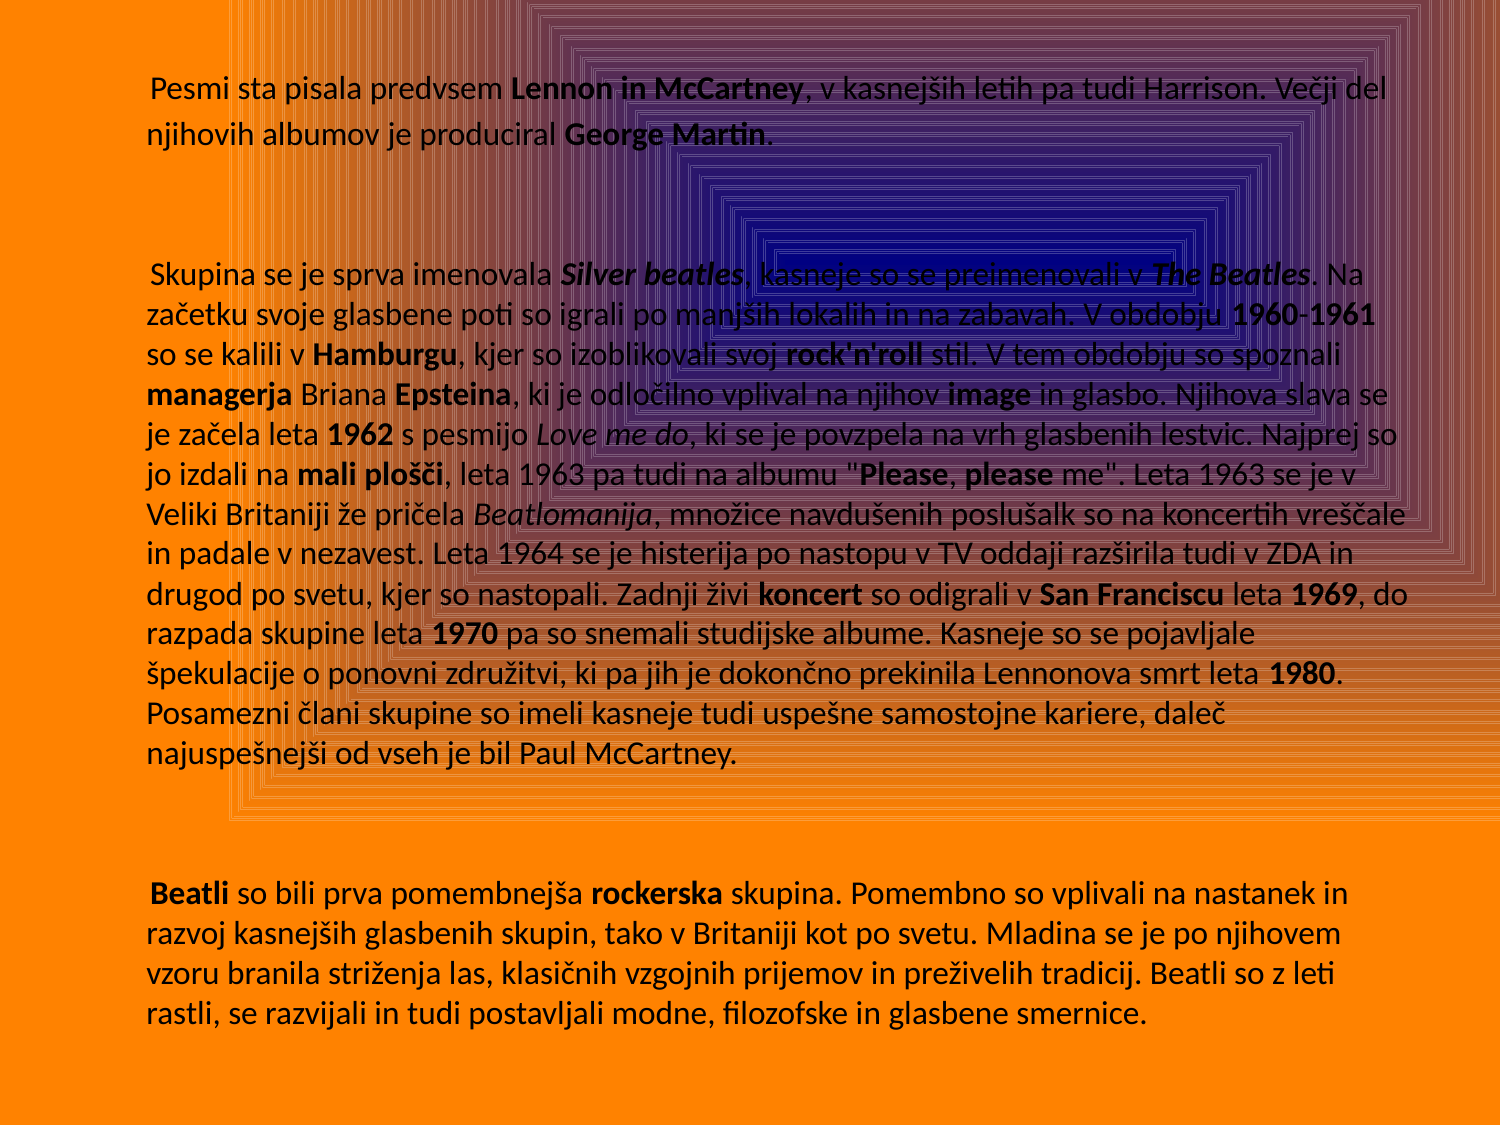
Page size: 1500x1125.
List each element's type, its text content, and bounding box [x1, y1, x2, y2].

list Pesmi sta pisala predvsem Lennon in McCartney, v kasnejših letih pa tudi Harrison. Večji del njihovih albumov je produciral George Martin. Skupina se je sprva imenovala Silver beatles, kasneje so se preimenovali v The Beatles. Na začetku svoje glasbene poti so igrali po manjših lokalih in na zabavah. V obdobju 1960-1961 so se kalili v Hamburgu, kjer so izoblikovali svoj rock'n'roll stil. V tem obdobju so spoznali managerja Briana Epsteina, ki je odločilno vplival na njihov image in glasbo. Njihova slava se je začela leta 1962 s pesmijo Love me do, ki se je povzpela na vrh glasbenih lestvic. Najprej so jo izdali na mali plošči, leta 1963 pa tudi na albumu "Please, please me". Leta 1963 se je v Veliki Britaniji že pričela Beatlomanija, množice navdušenih poslušalk so na koncertih vreščale in padale v nezavest. Leta 1964 se je histerija po nastopu v TV oddaji razširila tudi v ZDA in drugod po svetu, kjer so nastopali. Zadnji živi koncert so odigrali v San Franciscu leta 1969, do razpada skupine leta 1970 pa so snemali studijske albume. Kasneje so se pojavljale špekulacije o ponovni združitvi, ki pa jih je dokončno prekinila Lennonova smrt leta 1980. Posamezni člani skupine so imeli kasneje tudi uspešne samostojne kariere, daleč najuspešnejši od vseh je bil Paul McCartney. Beatli so bili prva pomembnejša rockerska skupina. Pomembno so vplivali na nastanek in razvoj kasnejših glasbenih skupin, tako v Britaniji kot po svetu. Mladina se je po njihovem vzoru branila striženja las, klasičnih vzgojnih prijemov in preživelih tradicij. Beatli so z leti rastli, se razvijali in tudi postavljali modne, filozofske in glasbene smernice. [75, 24, 1425, 1100]
